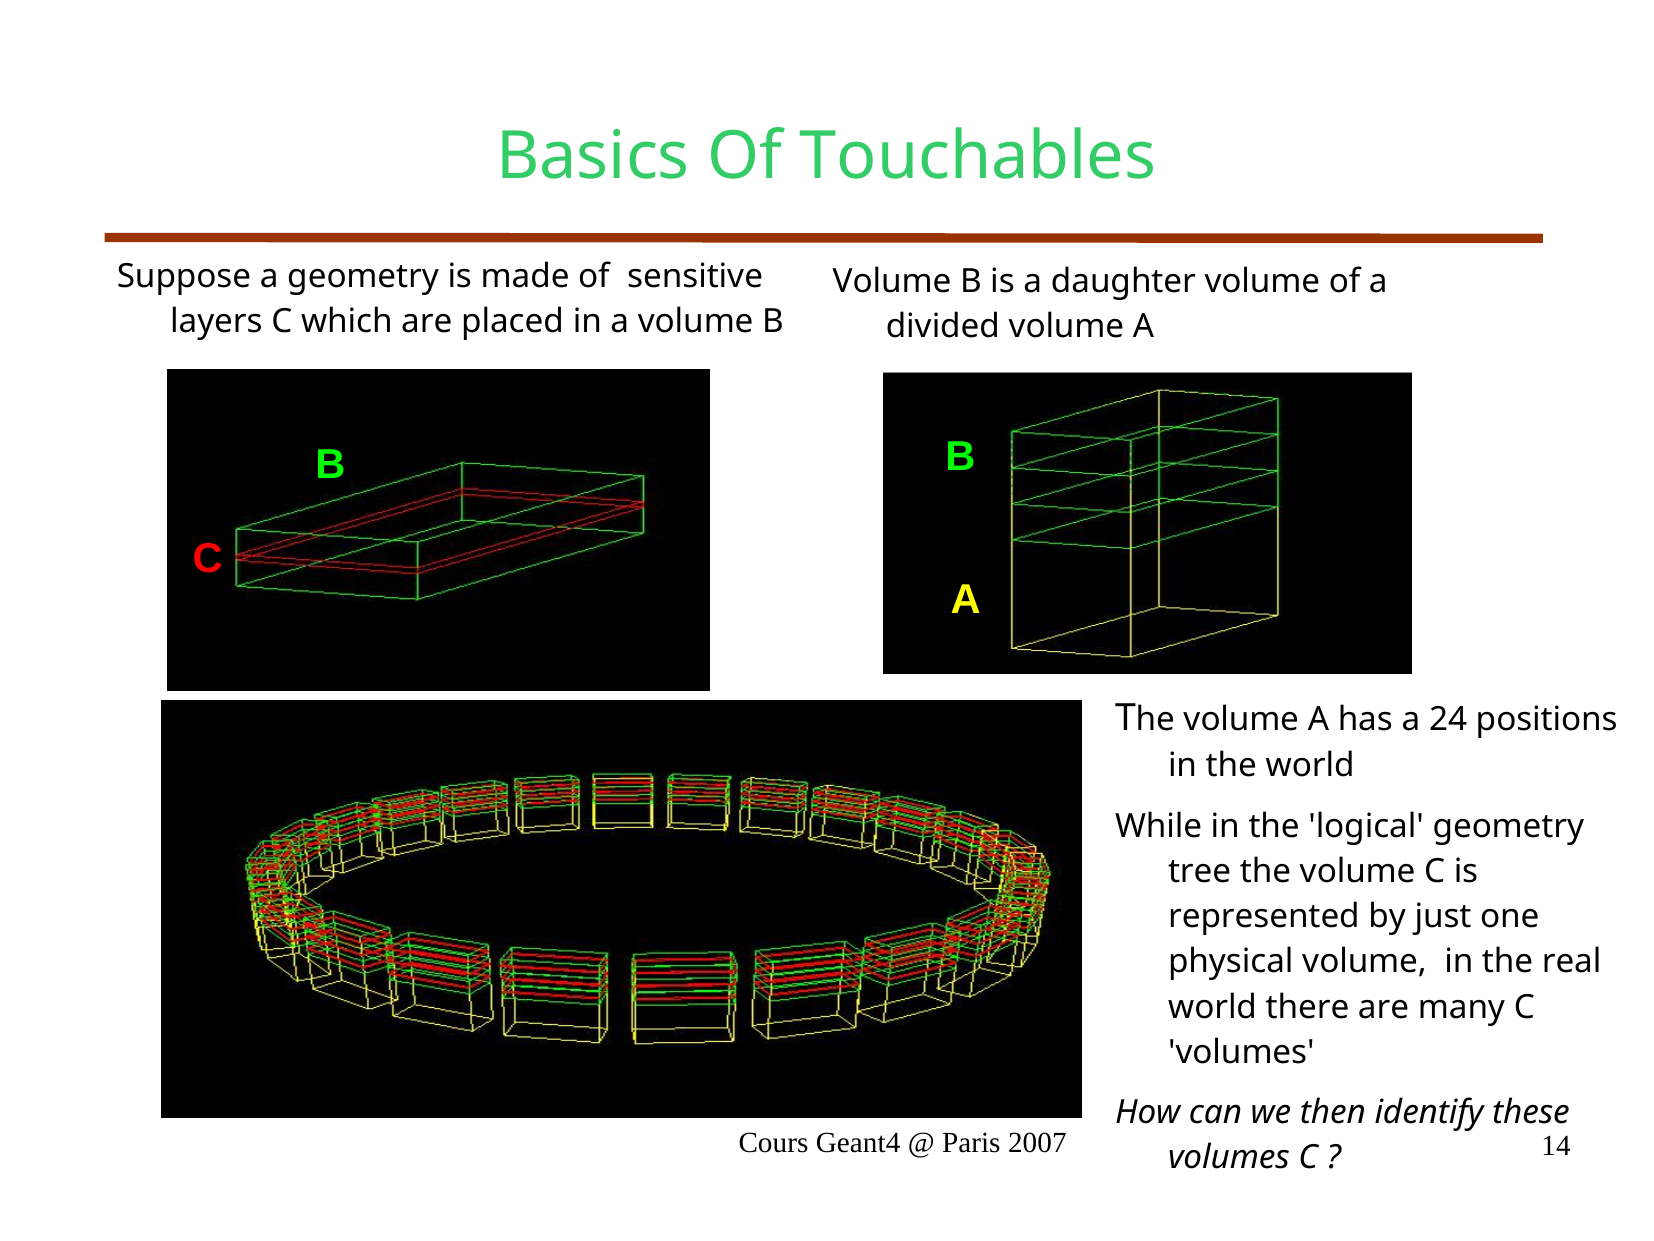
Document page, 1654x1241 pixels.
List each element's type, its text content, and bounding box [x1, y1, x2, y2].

list Volume B is a daughter volume of a divided volume A [814, 256, 1501, 578]
text_box B [930, 425, 1002, 487]
text_box A [935, 568, 1008, 630]
picture [167, 369, 710, 691]
title Basics Of Touchables [82, 49, 1571, 257]
list Suppose a geometry is made of sensitive layers C which are placed in a volume B [99, 251, 819, 573]
picture [161, 700, 1082, 1118]
text_box C [177, 527, 250, 589]
list The volume A has a 24 positions in the world While in the 'logical' geometry tree the volume C is represented by just one physical volume, in the real world there are many C 'volumes' How can we then identify these volumes C ? [1097, 690, 1625, 1241]
picture [883, 372, 1412, 674]
text_box B [300, 433, 372, 496]
